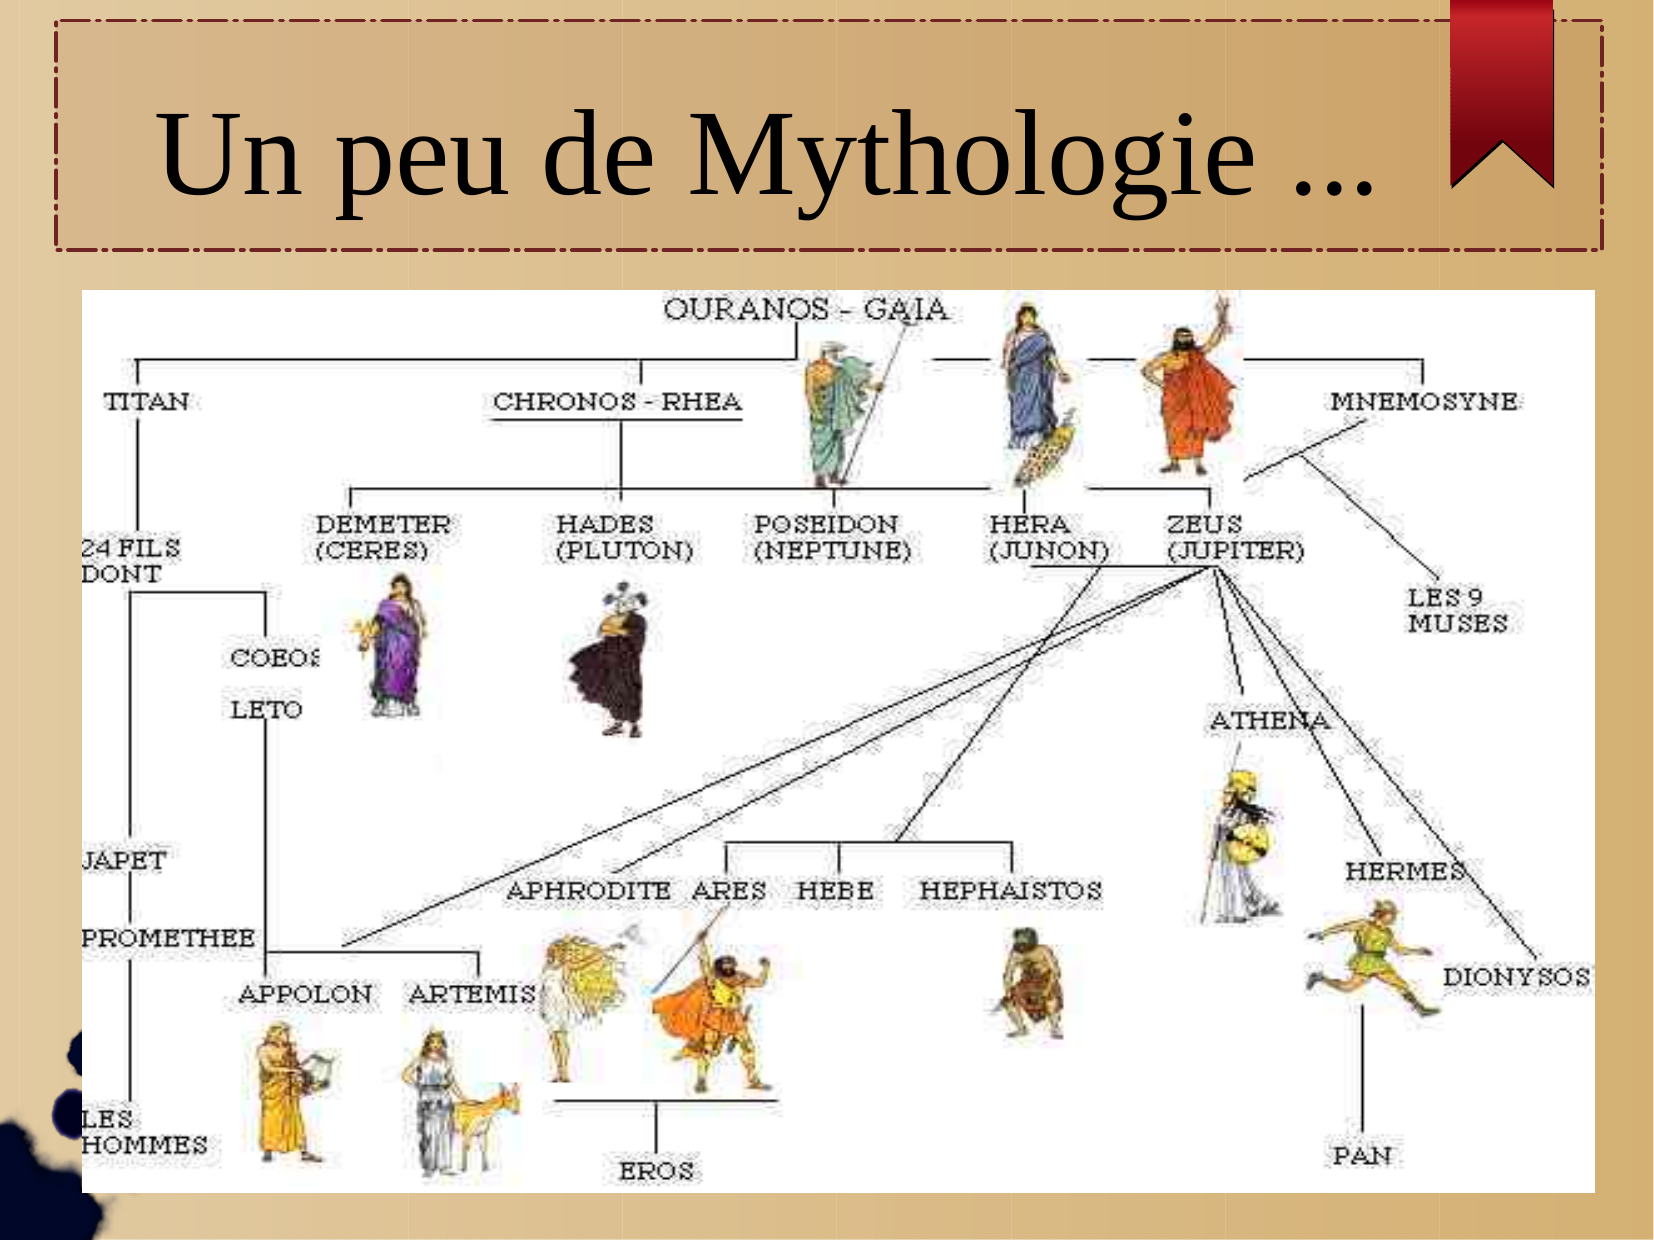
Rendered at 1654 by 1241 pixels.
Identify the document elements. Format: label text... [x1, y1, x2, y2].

title Un peu de Mythologie ... [82, 49, 1453, 257]
picture [82, 290, 1595, 1193]
